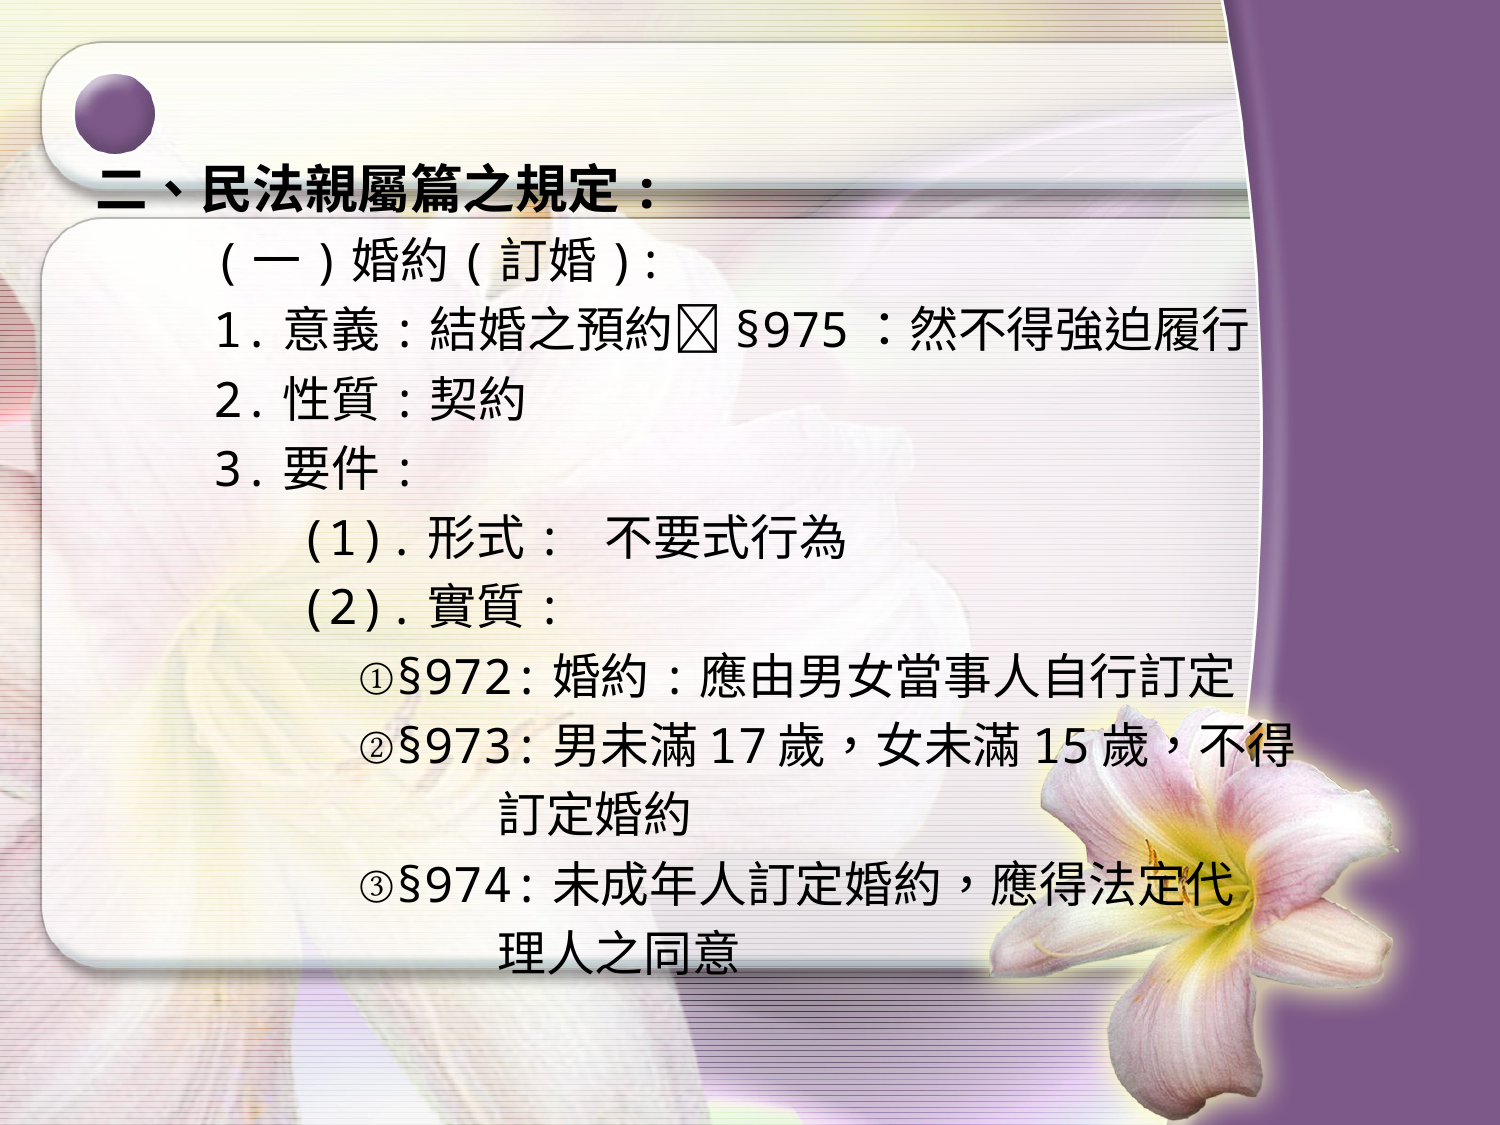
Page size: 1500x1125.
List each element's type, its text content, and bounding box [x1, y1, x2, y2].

list 二、民法親屬篇之規定: (一)婚約(訂婚): 1.意義:結婚之預約§975：然不得強迫履行 2.性質:契約 3.要件: (1).形式: 不要式行為 (2).實質: ①§972:婚約:應由男女當事人自行訂定 ②§973:男未滿17歲，女未滿15歲，不得 訂定婚約 ③§974:未成年人訂定婚約，應得法定代 理人之同意 [29, 160, 1331, 1064]
